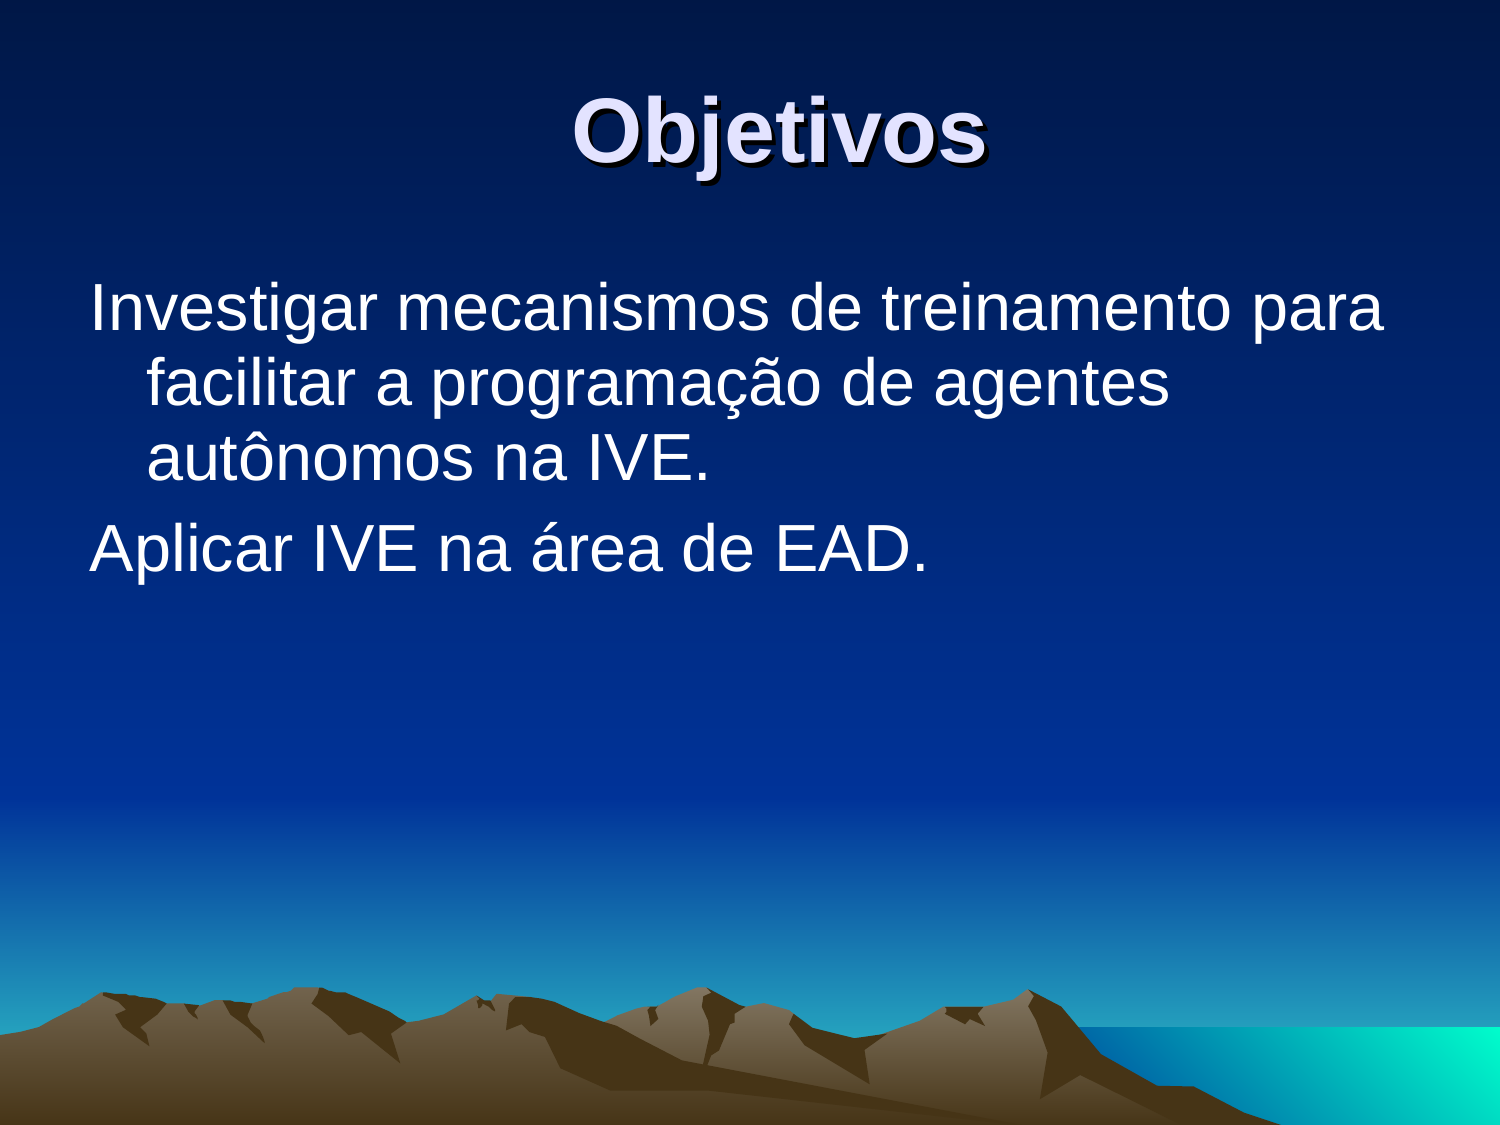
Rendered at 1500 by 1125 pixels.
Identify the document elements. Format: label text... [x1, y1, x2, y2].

title Objetivos [75, 5, 1426, 257]
list Investigar mecanismos de treinamento para facilitar a programação de agentes autônomos na IVE. Aplicar IVE na área de EAD. [75, 262, 1426, 1001]
